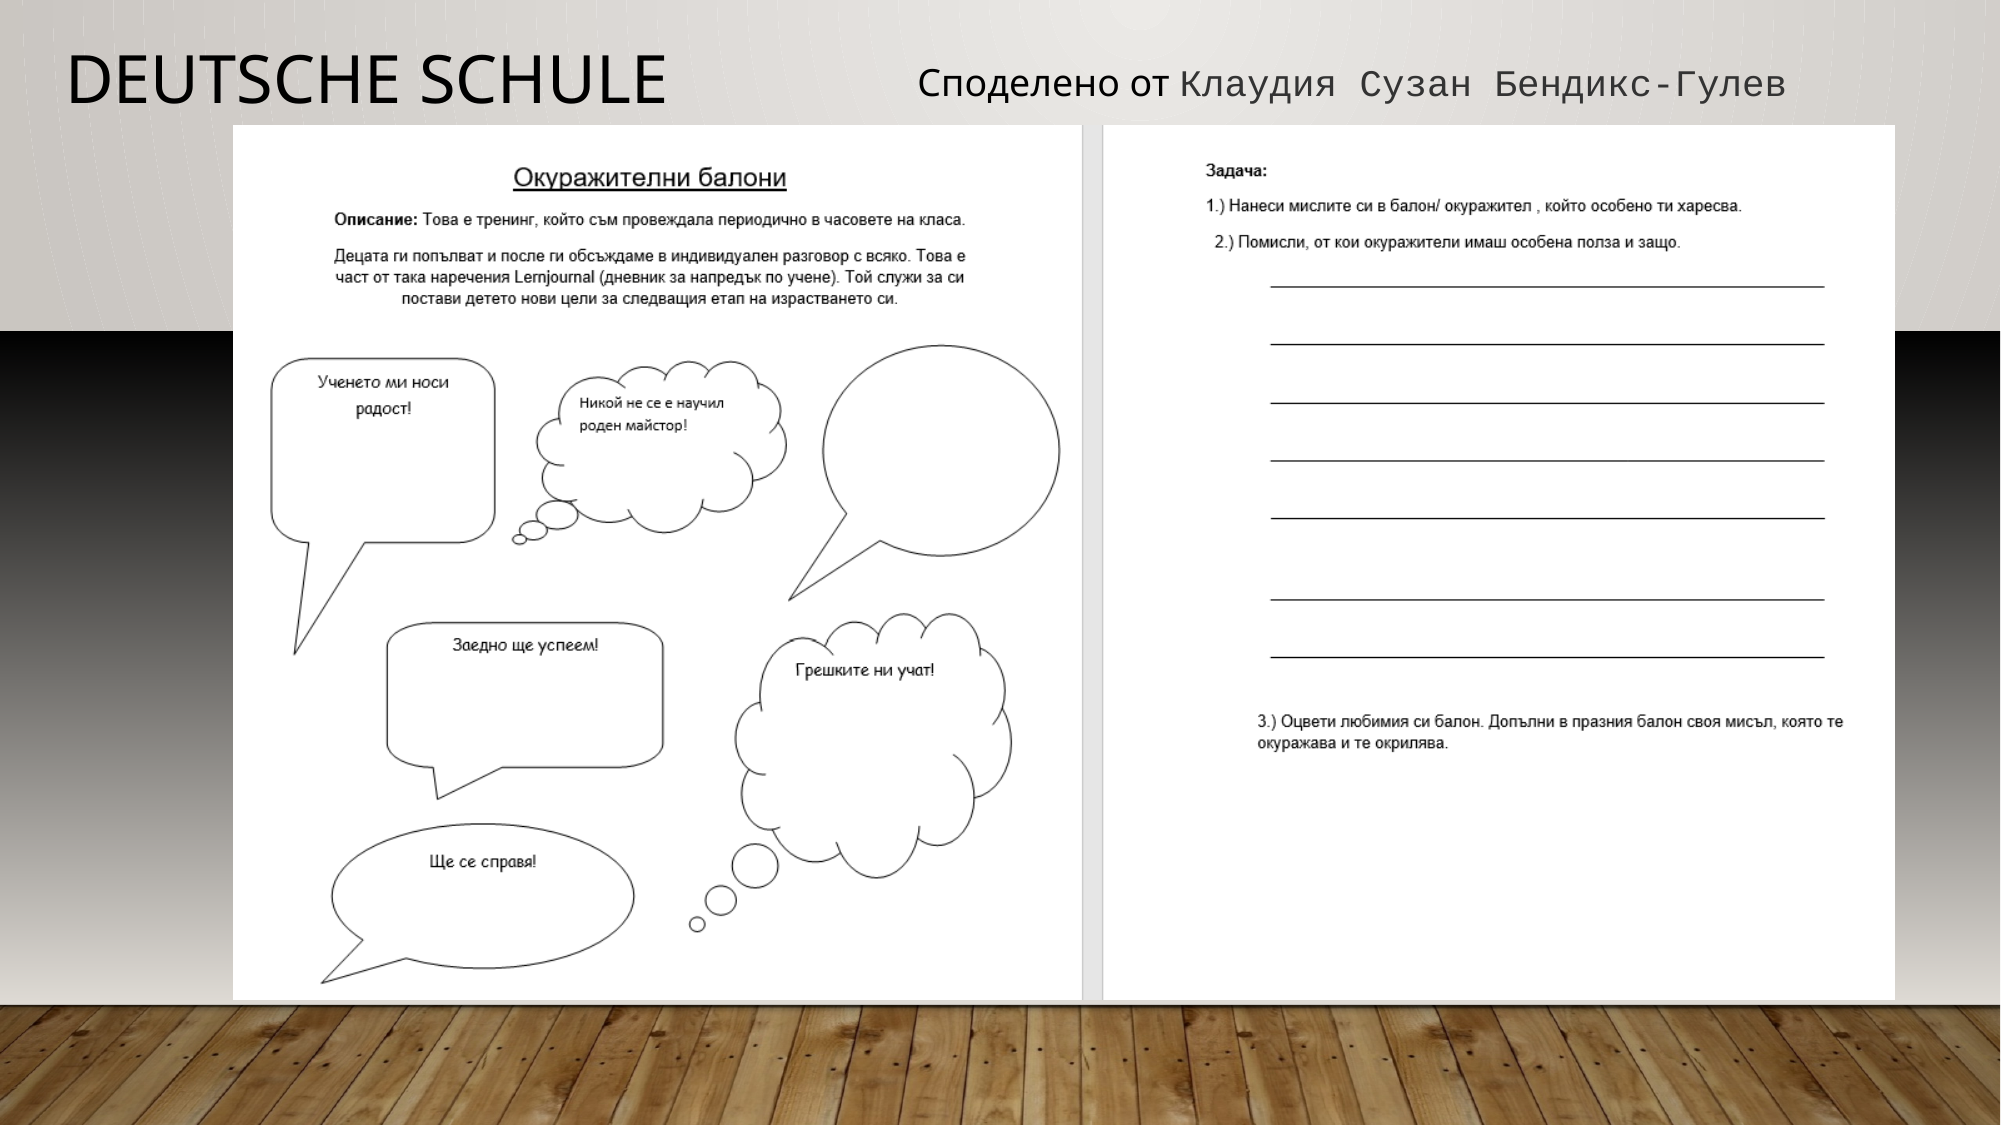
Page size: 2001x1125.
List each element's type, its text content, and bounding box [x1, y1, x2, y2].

title Deutsche Schule [50, 38, 714, 148]
text_box Споделено от Клаудия Сузан Бендикс-Гулев [902, 51, 1776, 113]
picture [233, 125, 1895, 1000]
